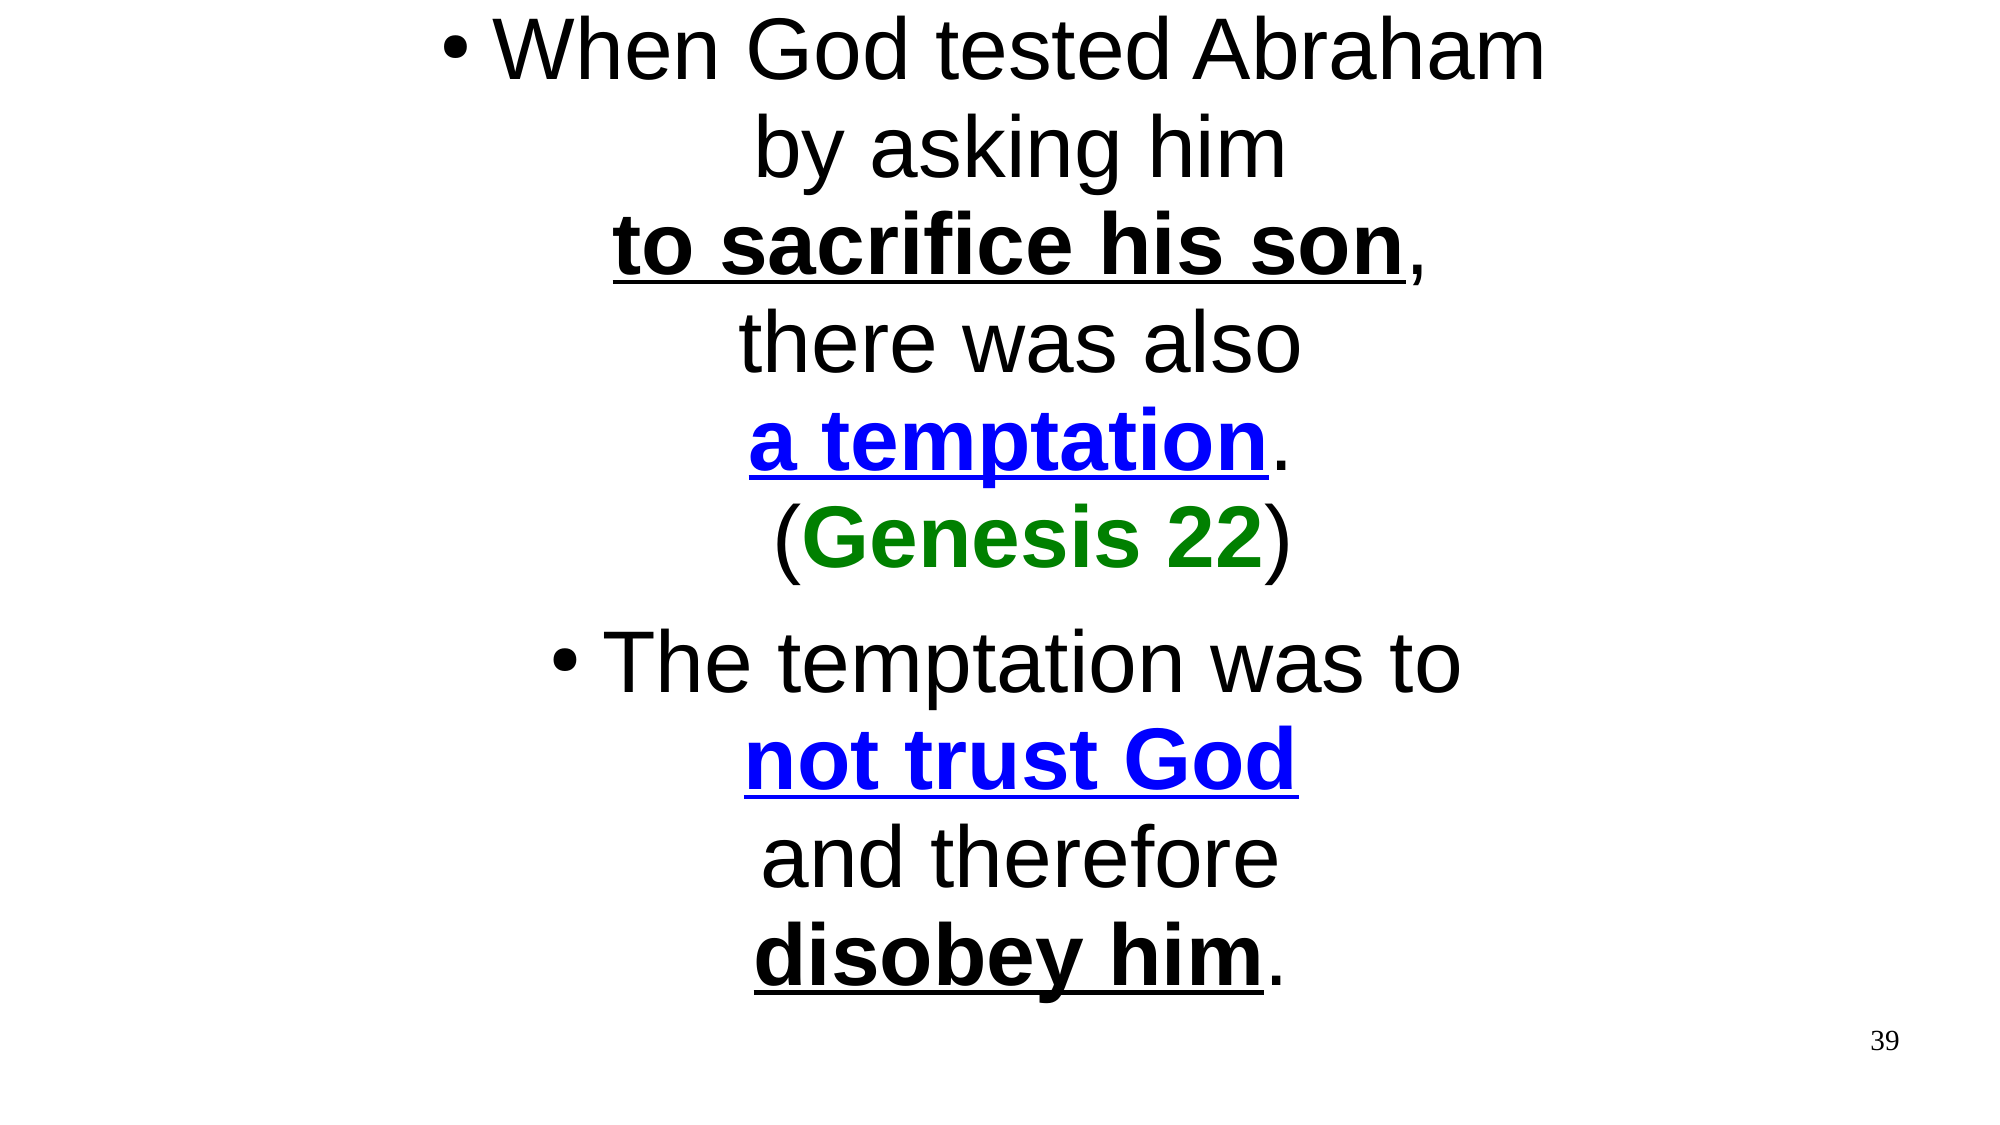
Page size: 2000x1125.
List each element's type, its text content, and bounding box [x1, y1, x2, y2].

list When God tested Abraham by asking him to sacrifice his son, there was also a temptation. (Genesis 22) The temptation was to not trust God and therefore disobey him. [0, 0, 1996, 1123]
